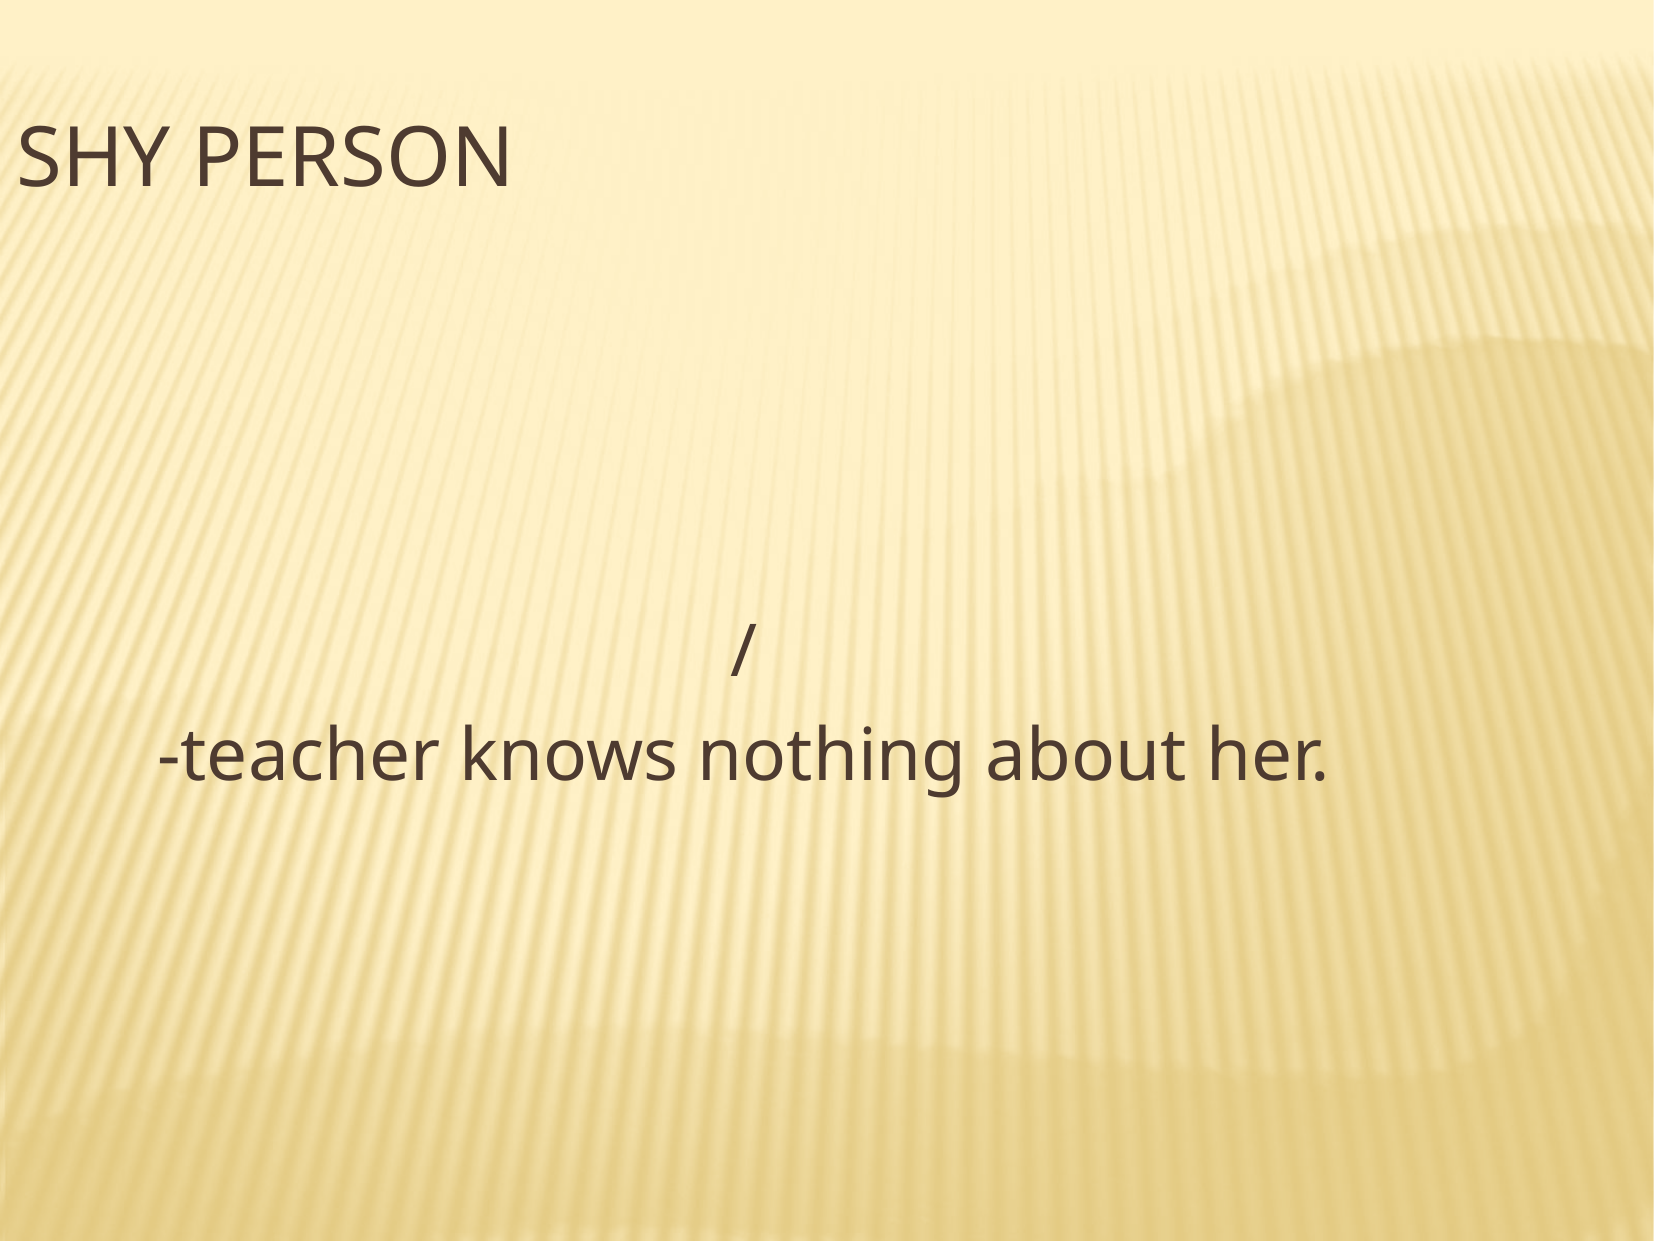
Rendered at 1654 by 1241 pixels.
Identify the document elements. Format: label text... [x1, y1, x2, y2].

subtitle / -teacher knows nothing about her. [0, 297, 1489, 1102]
title Shy Person [0, 56, 1489, 250]
